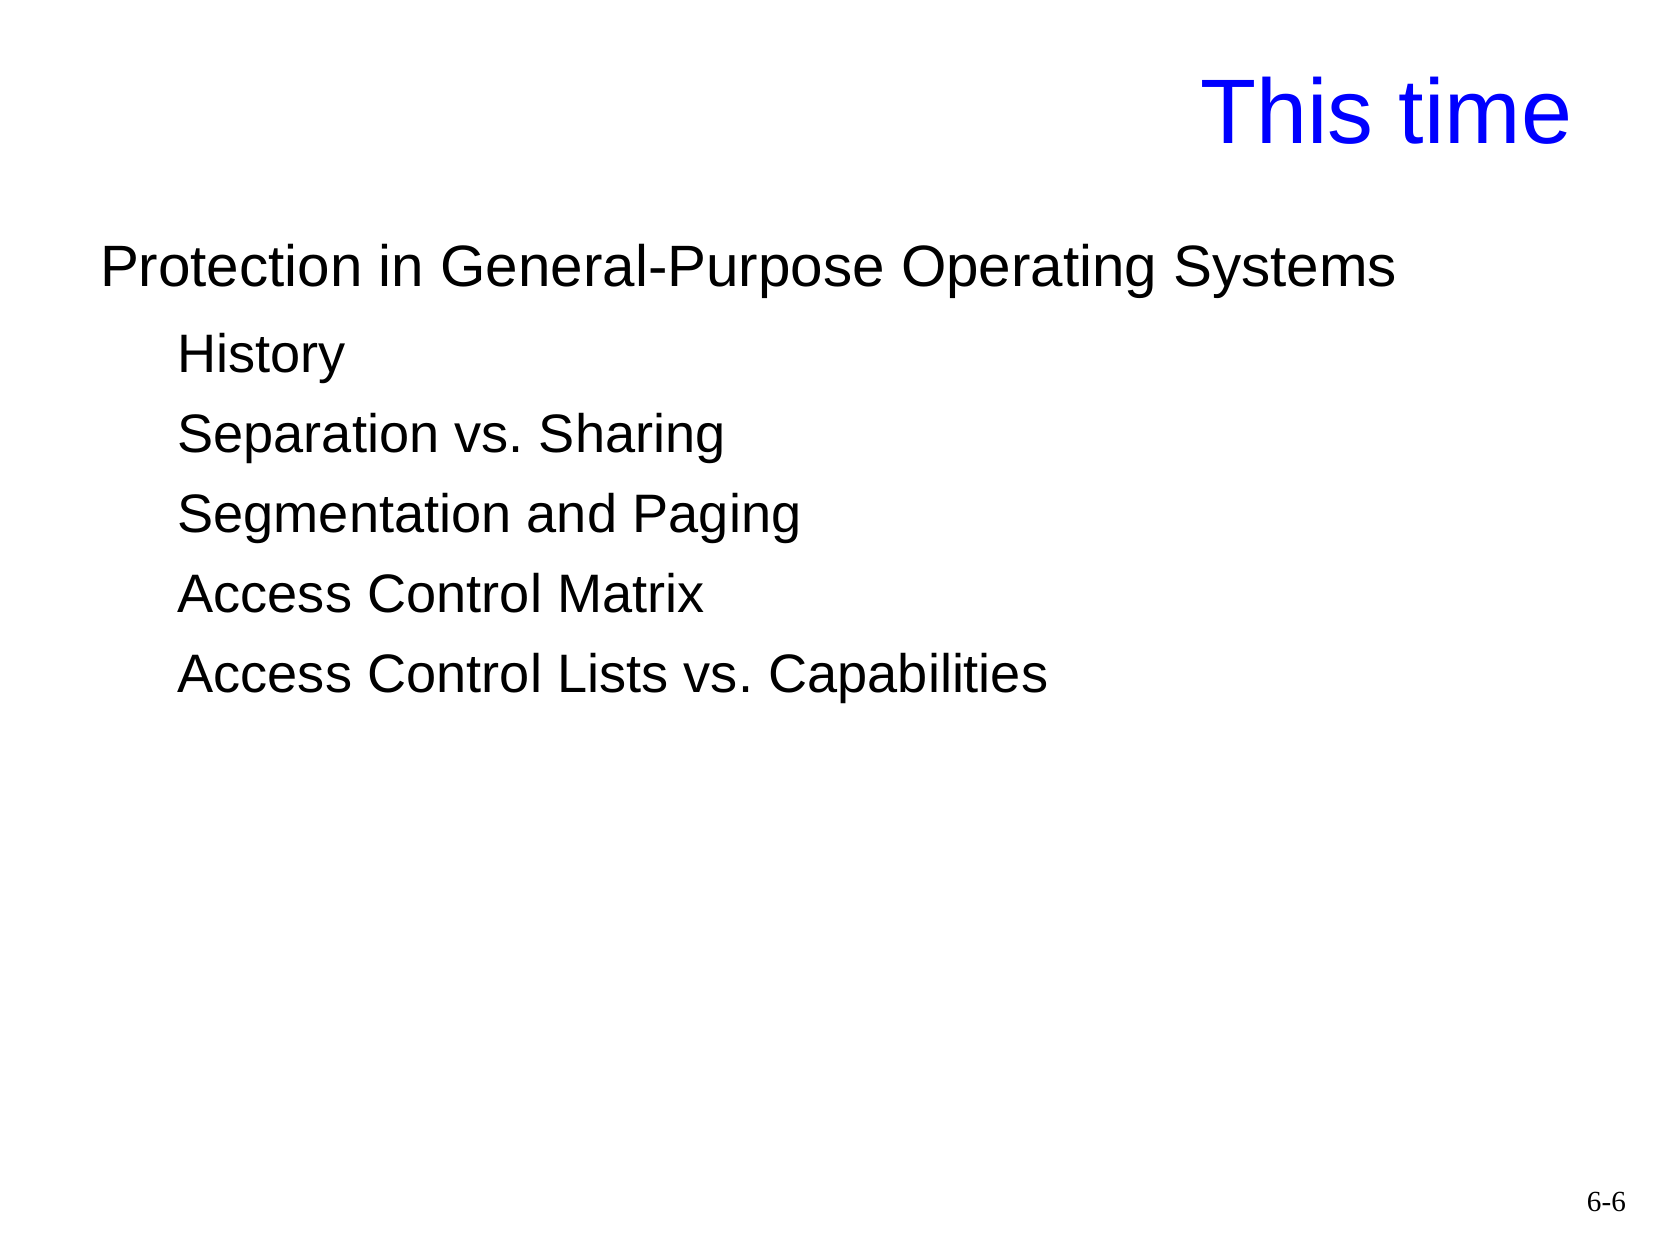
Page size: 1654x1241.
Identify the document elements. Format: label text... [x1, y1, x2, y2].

title This time [84, 18, 1573, 211]
list Protection in General-Purpose Operating Systems History Separation vs. Sharing Segmentation and Paging Access Control Matrix Access Control Lists vs. Capabilities [82, 237, 1571, 1156]
